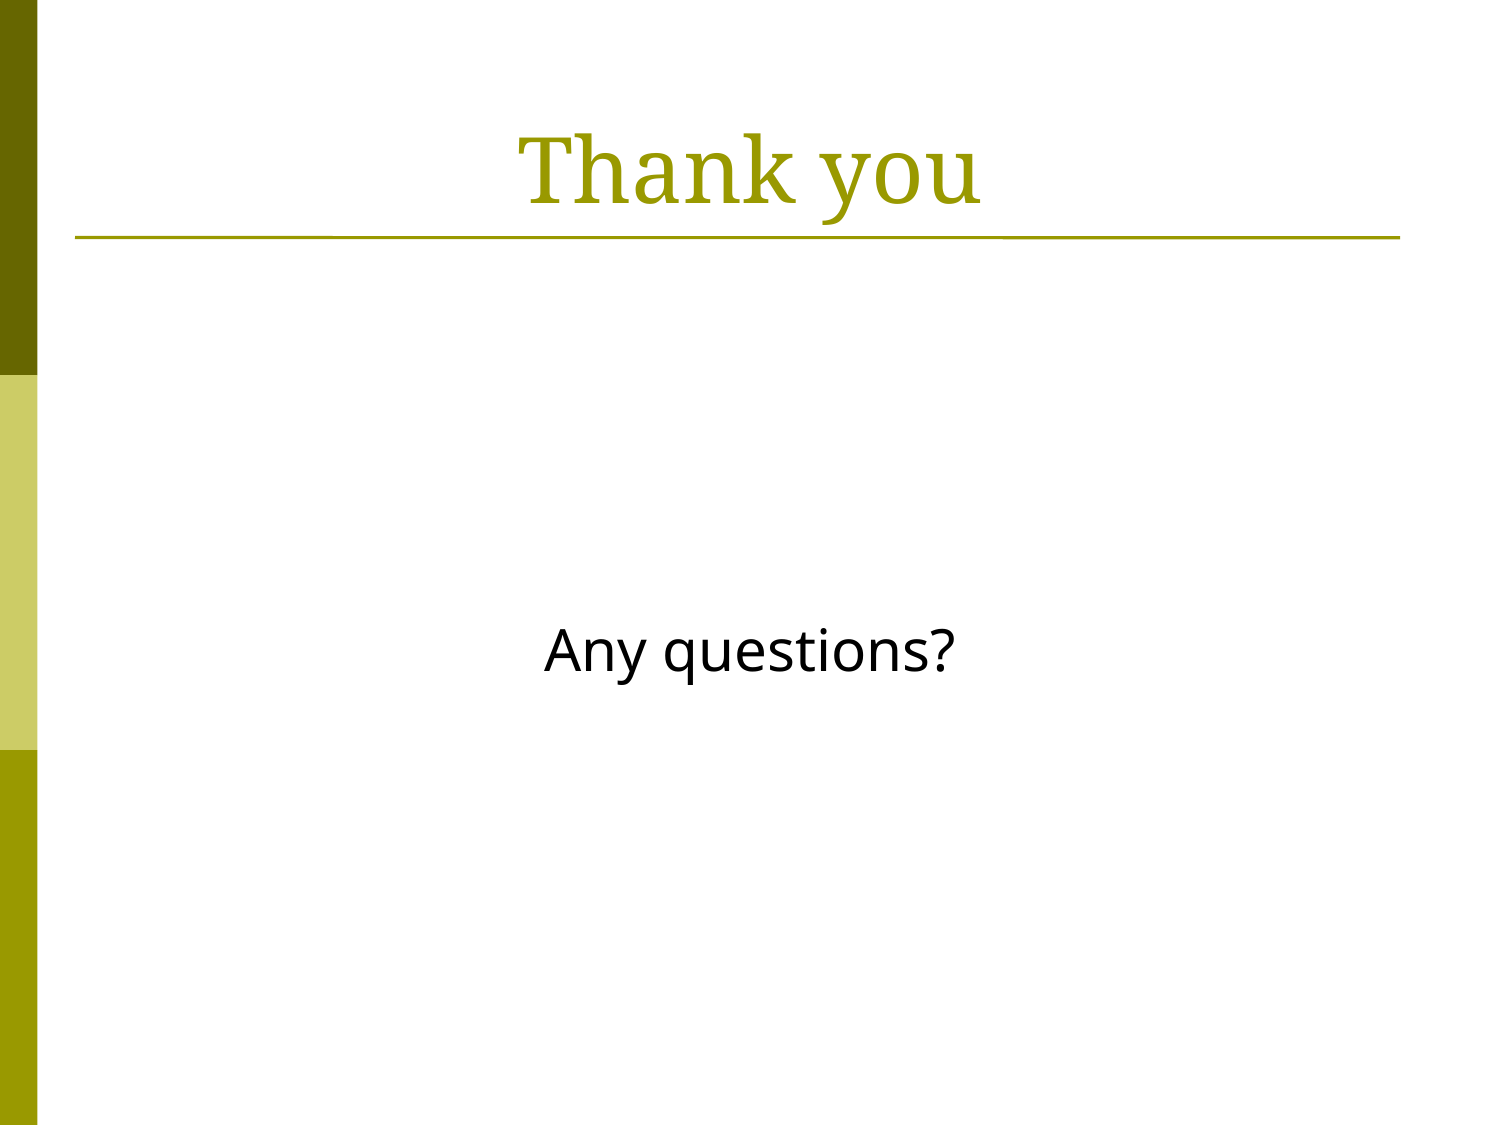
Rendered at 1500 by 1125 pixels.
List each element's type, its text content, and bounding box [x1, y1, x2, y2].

list Any questions? [75, 262, 1426, 1006]
title Thank you [75, 45, 1426, 233]
